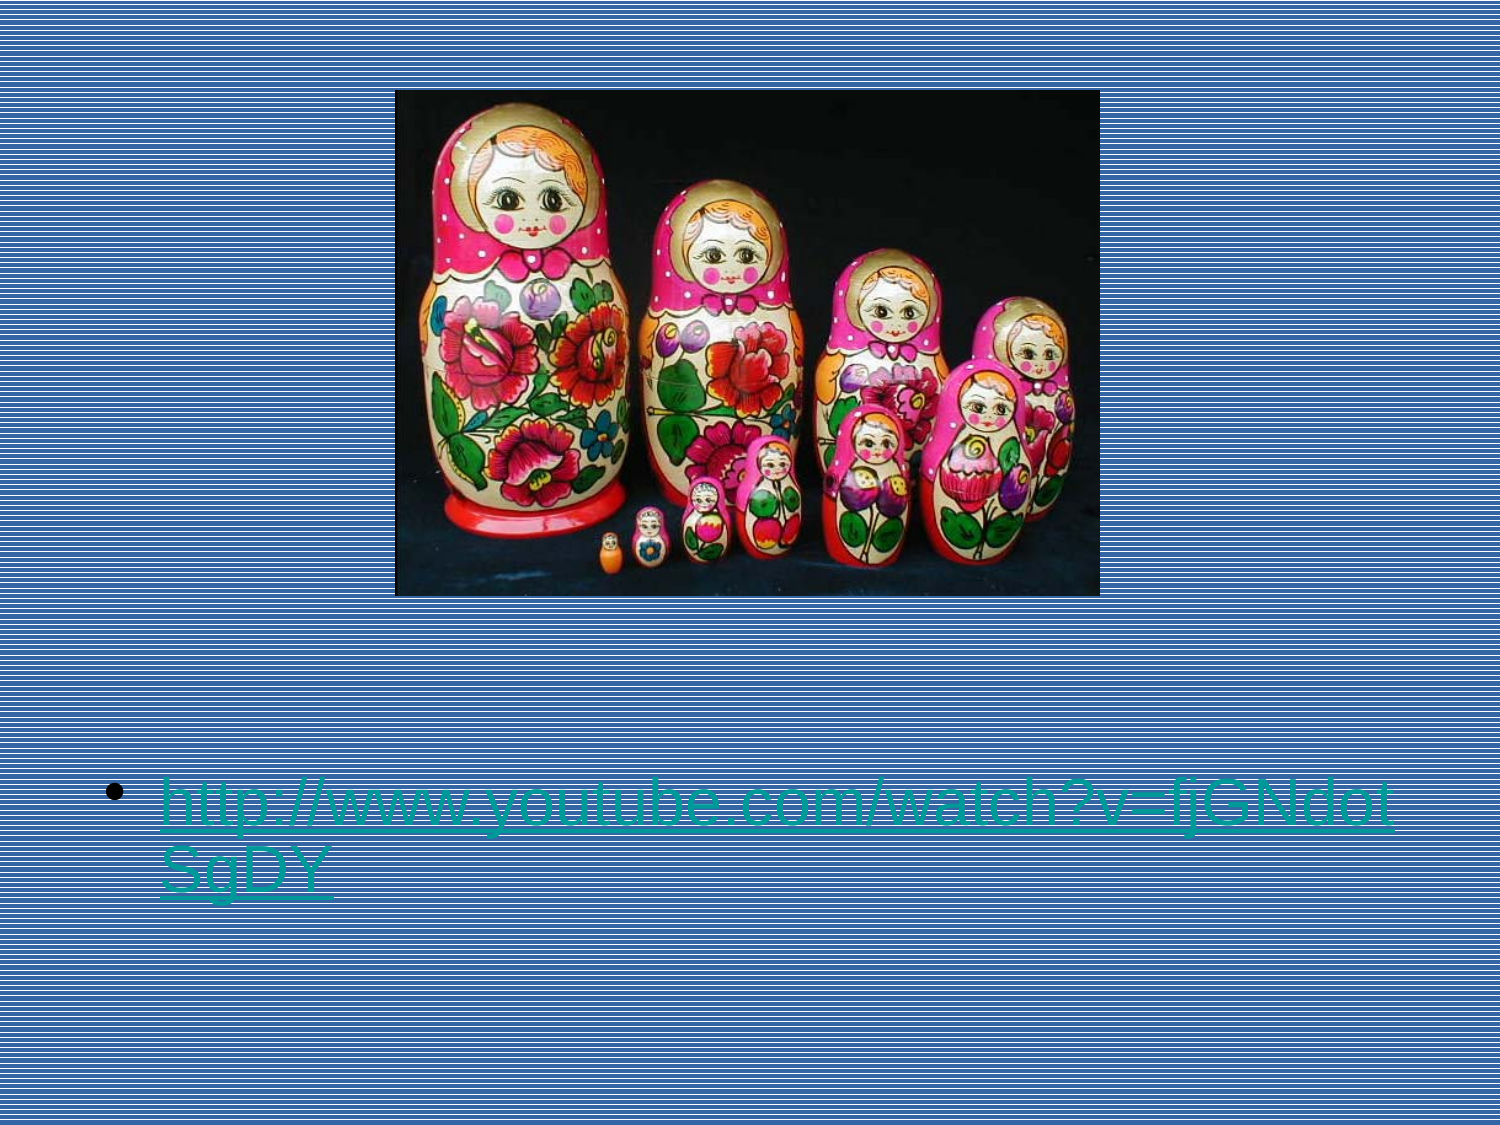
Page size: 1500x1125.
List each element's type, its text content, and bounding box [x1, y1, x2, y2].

picture [395, 90, 1100, 596]
list http://www.youtube.com/watch?v=fjGNdotSgDY [88, 751, 1425, 1005]
